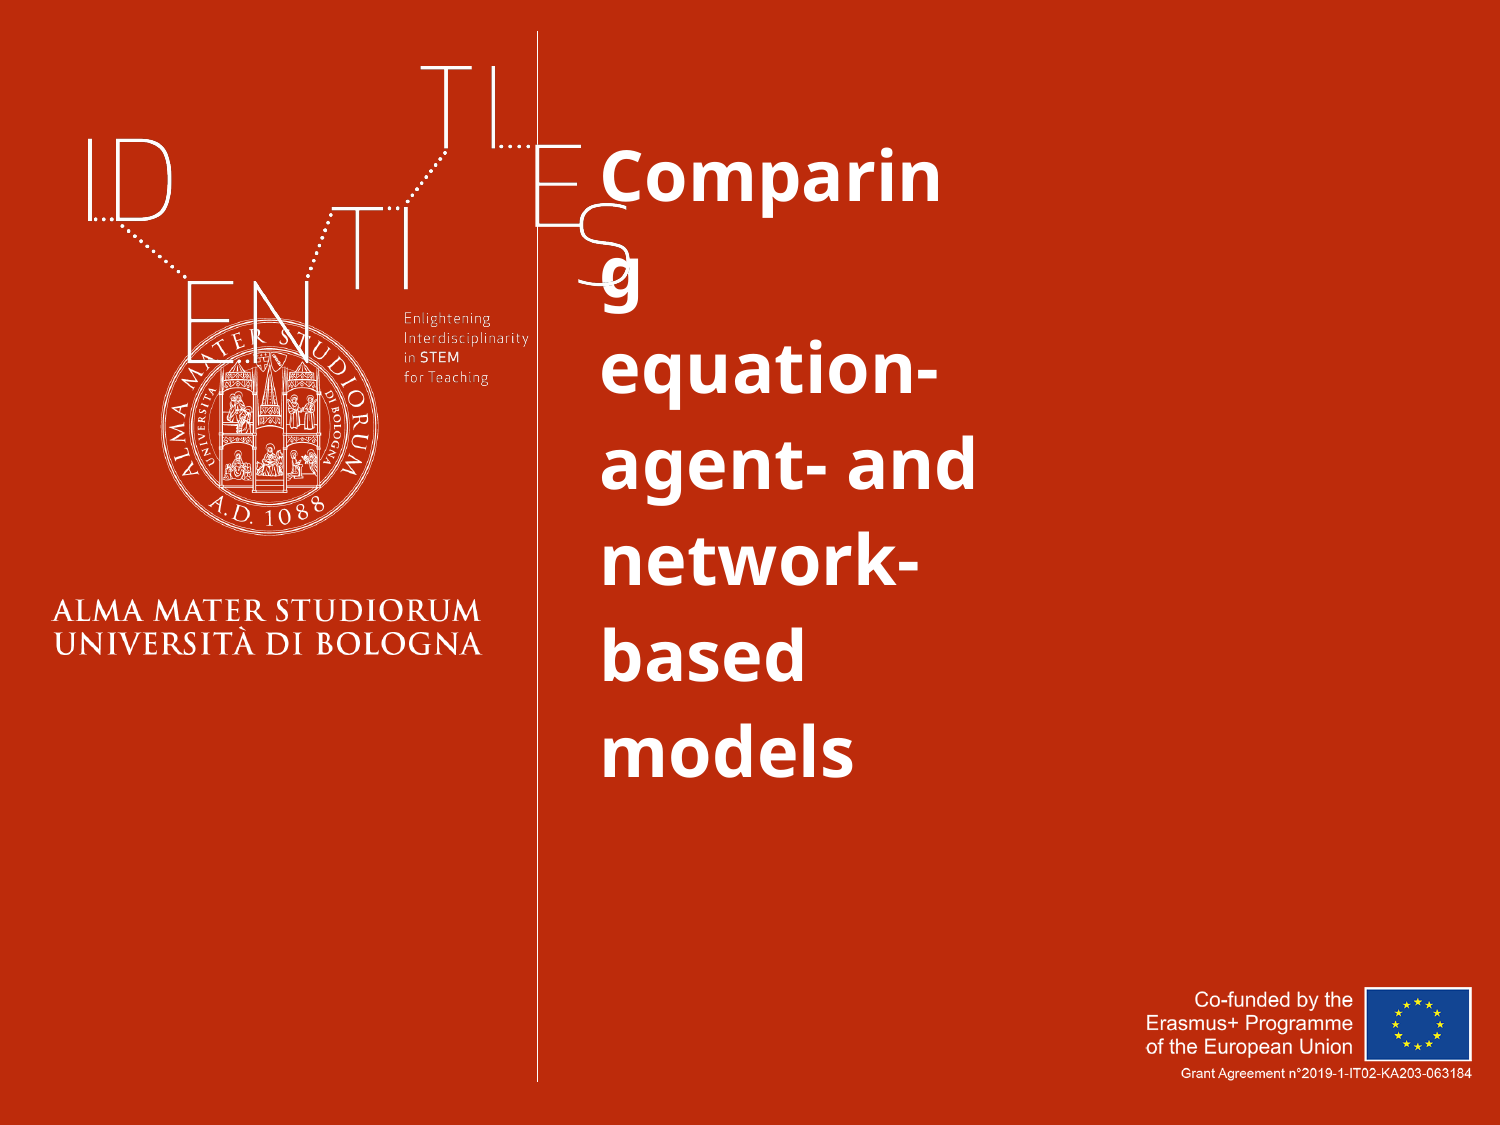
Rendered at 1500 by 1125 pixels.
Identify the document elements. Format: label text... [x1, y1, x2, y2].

picture [88, 66, 630, 386]
picture [1139, 985, 1473, 1085]
list Comparing equation- agent- and network-based models [309, 269, 1432, 1014]
